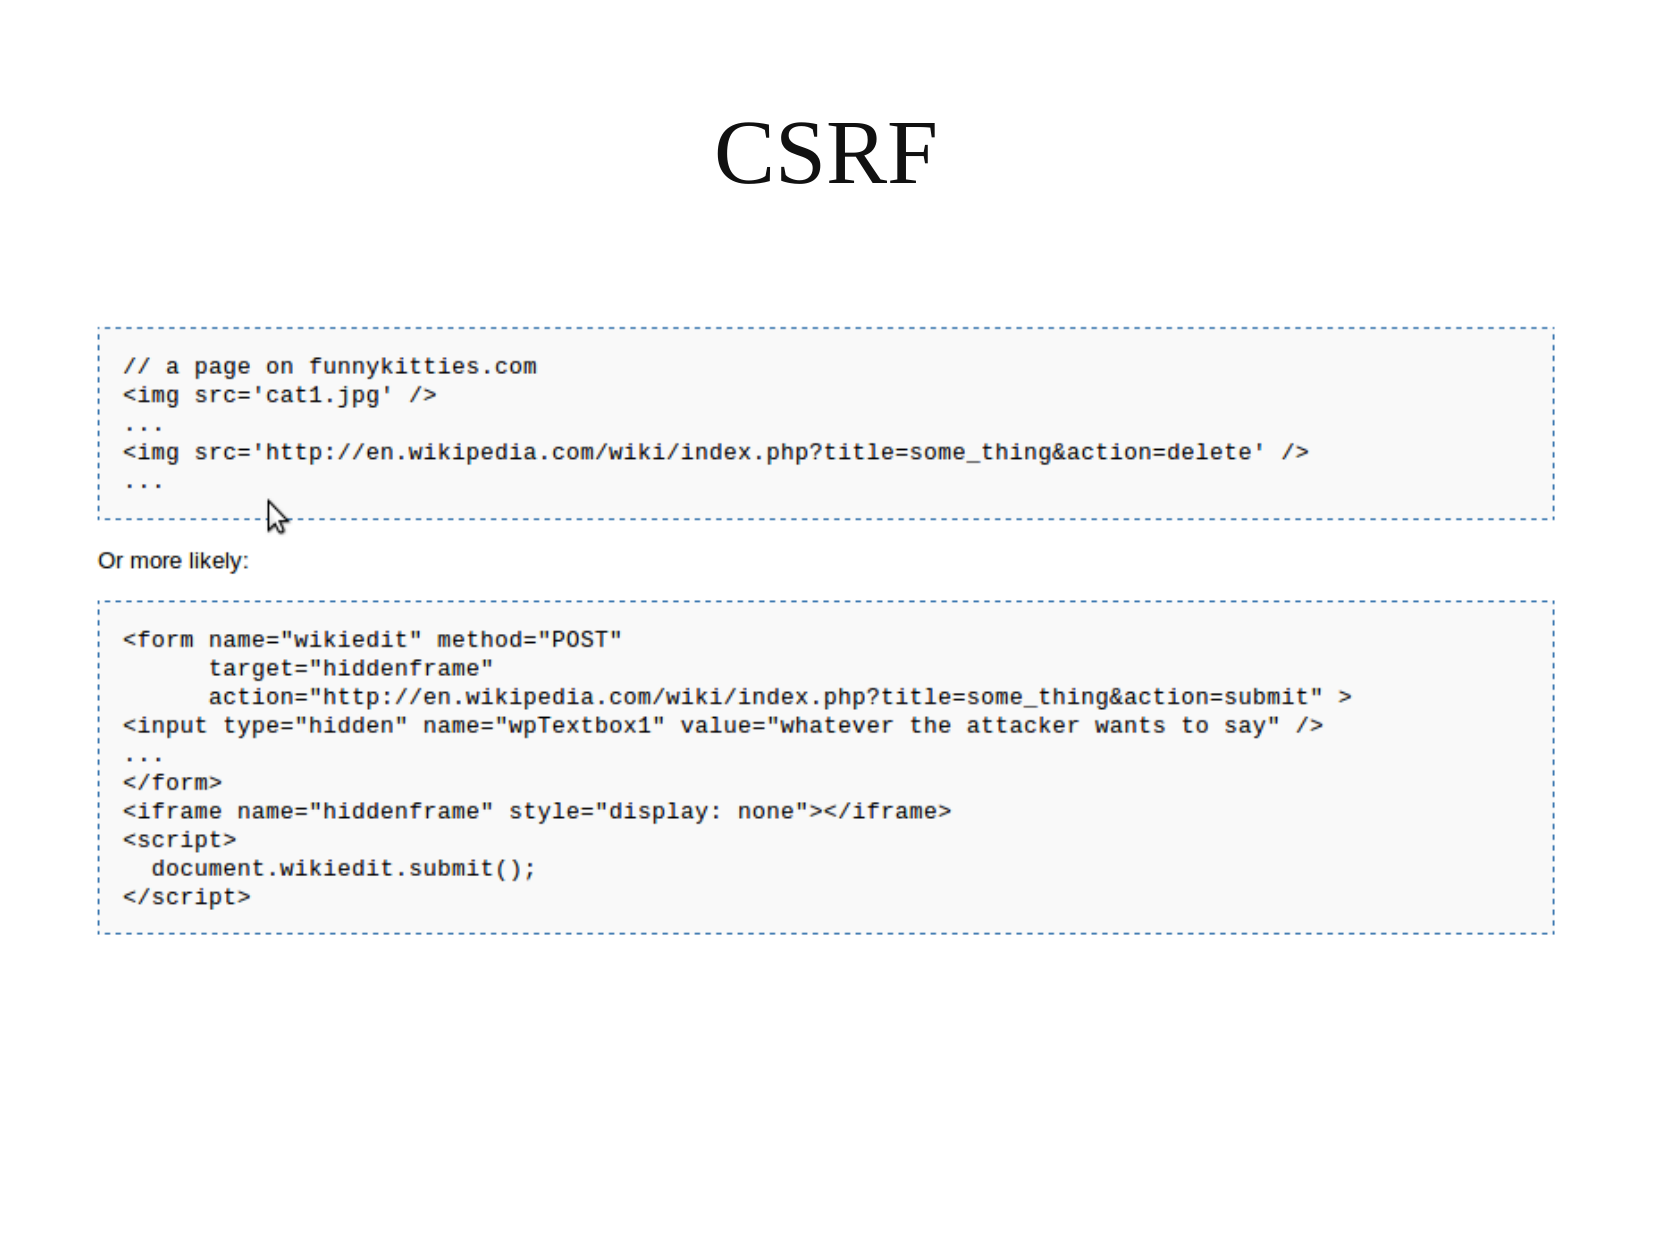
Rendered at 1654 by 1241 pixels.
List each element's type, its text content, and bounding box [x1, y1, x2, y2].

picture [82, 315, 1571, 961]
title CSRF [82, 49, 1571, 257]
